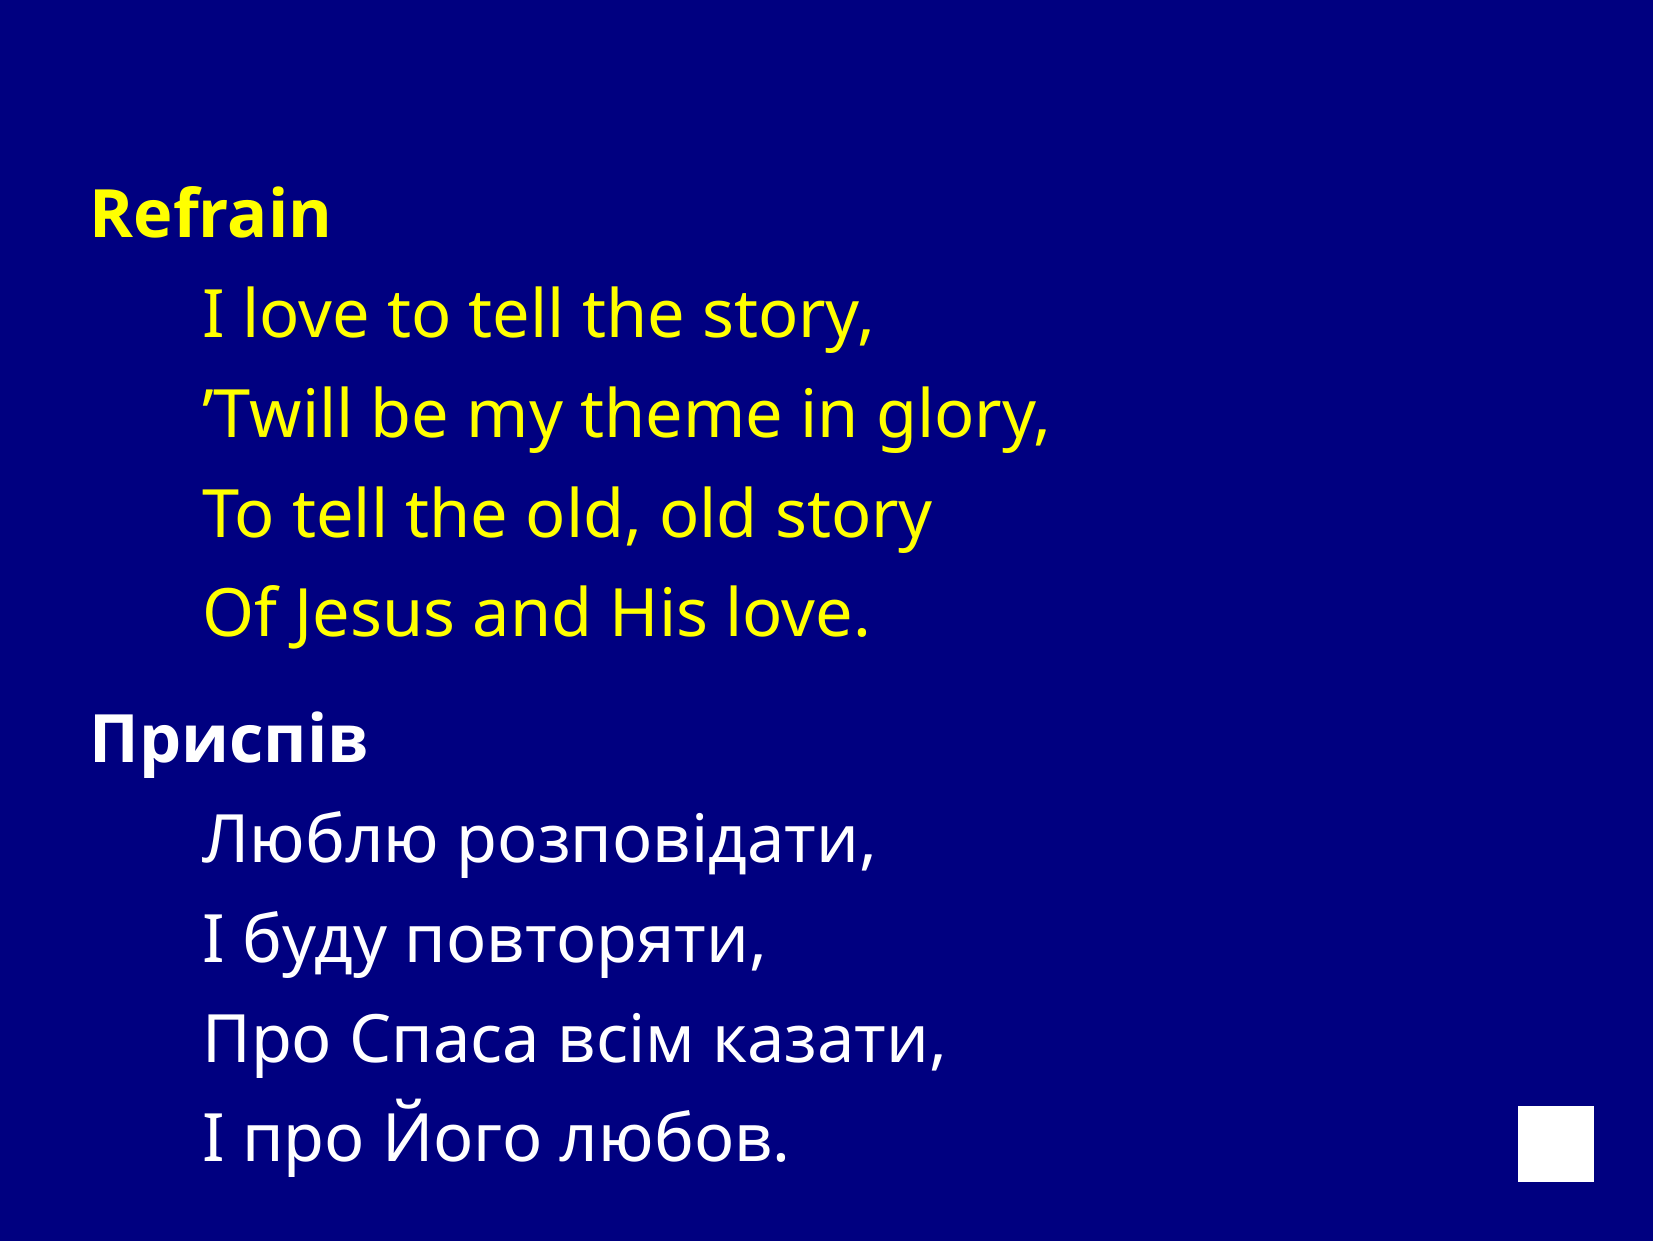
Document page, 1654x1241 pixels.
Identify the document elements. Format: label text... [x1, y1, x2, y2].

text_box [1518, 1106, 1594, 1182]
text_box Refrain I love to tell the story, ’Twill be my theme in glory, To tell the old, old story Of Jesus and His love. [75, 150, 1576, 638]
text_box Приспів Люблю розповідати, І буду повторяти, Про Спаса всім казати, І про Його любов. [75, 675, 1576, 1163]
